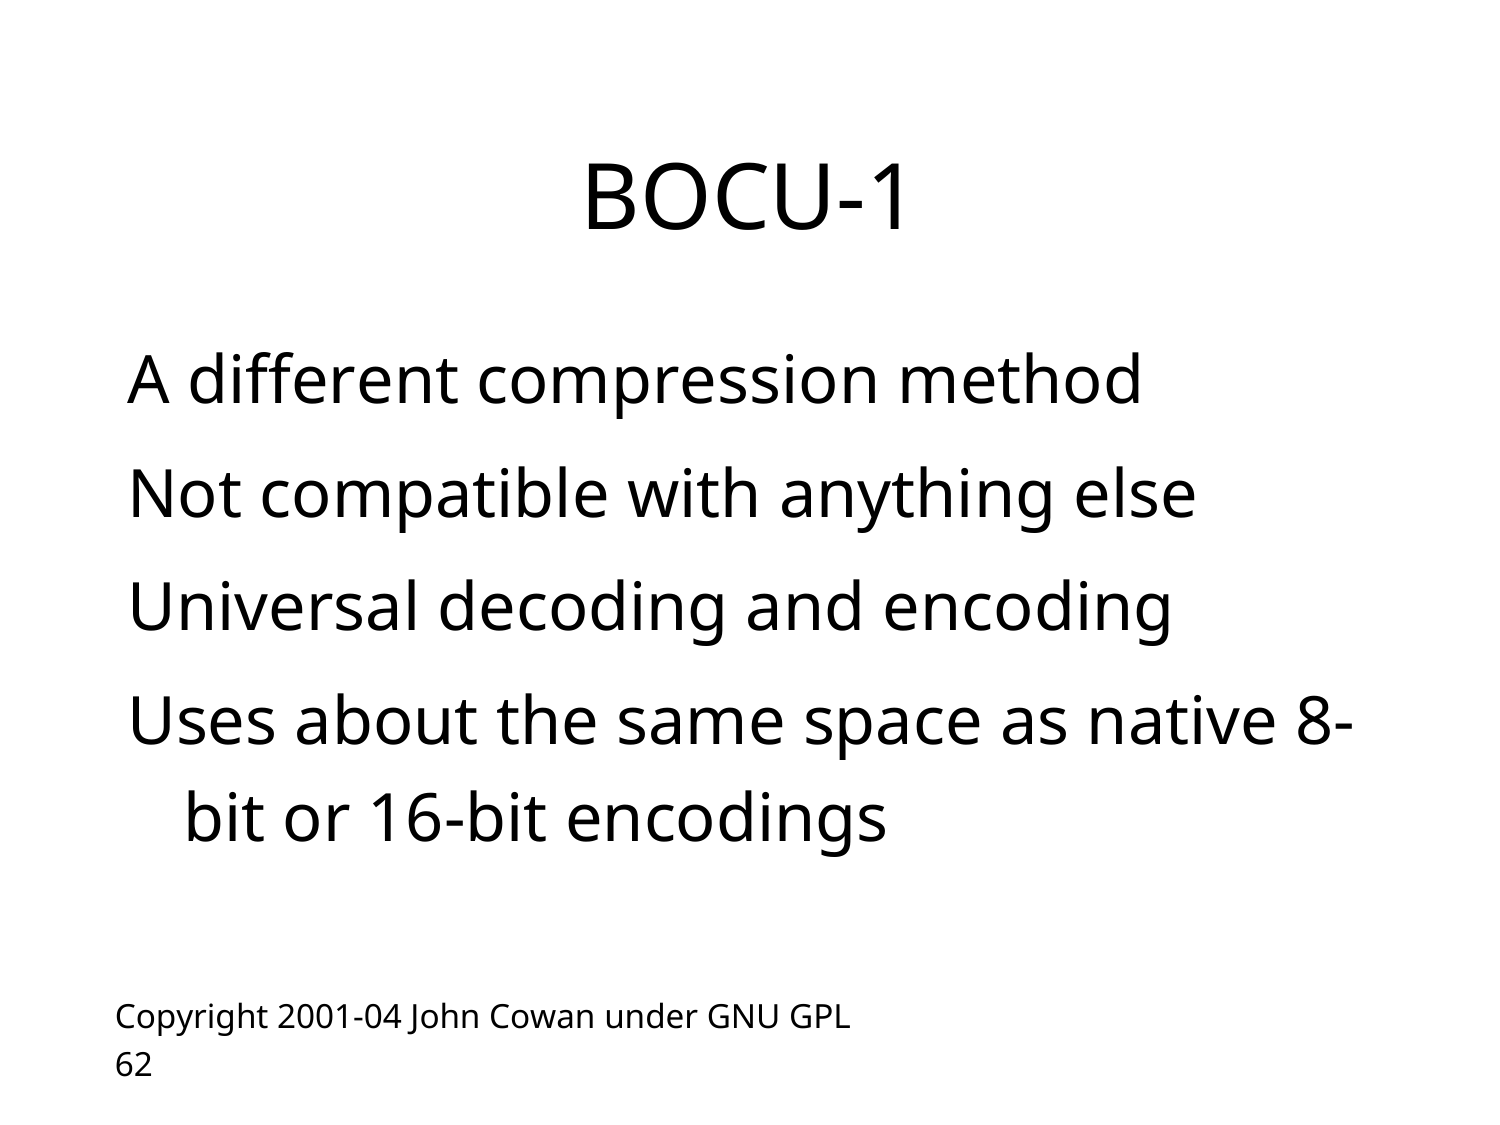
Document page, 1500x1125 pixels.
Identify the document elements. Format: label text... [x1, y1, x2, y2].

list A different compression method Not compatible with anything else Universal decoding and encoding Uses about the same space as native 8-bit or 16-bit encodings [112, 324, 1388, 1000]
title BOCU-1 [112, 99, 1388, 288]
